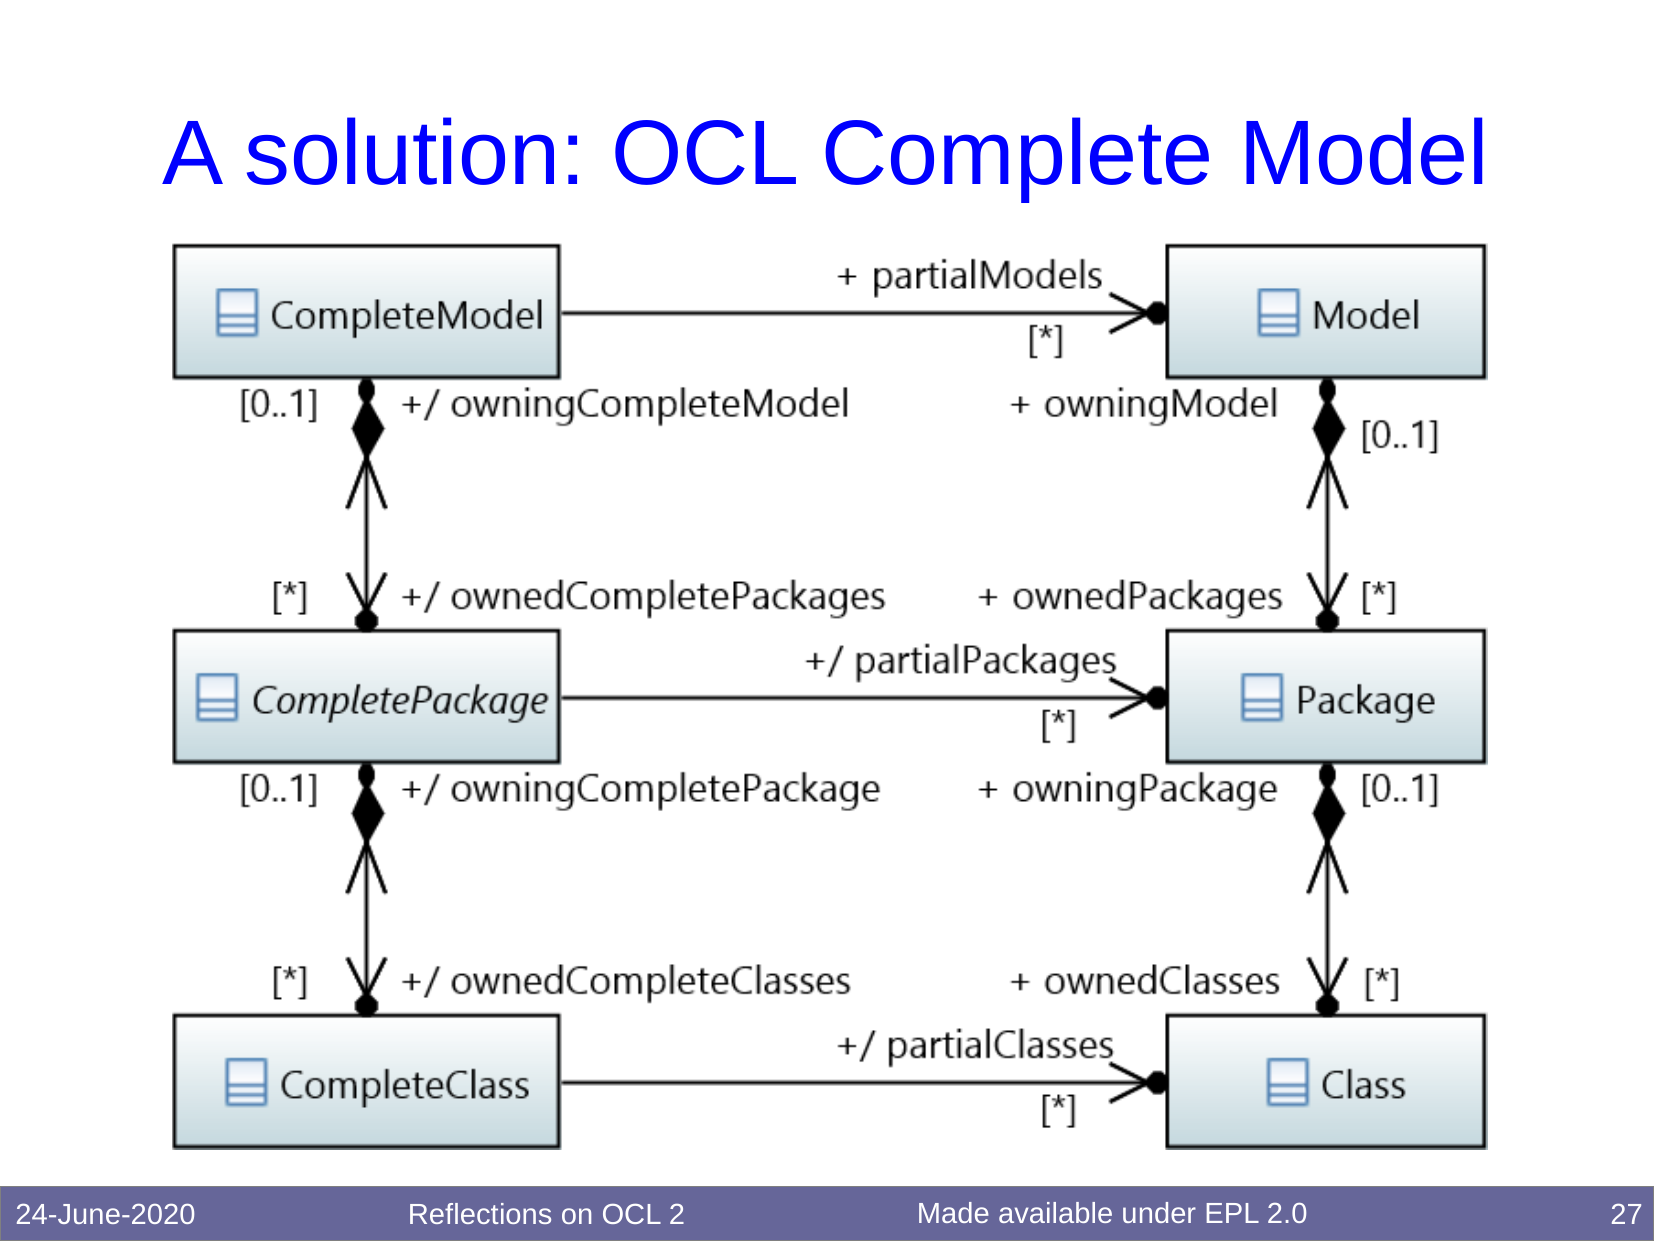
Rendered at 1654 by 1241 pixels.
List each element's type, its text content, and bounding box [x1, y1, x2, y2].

title A solution: OCL Complete Model [82, 49, 1571, 257]
picture [172, 243, 1488, 1150]
